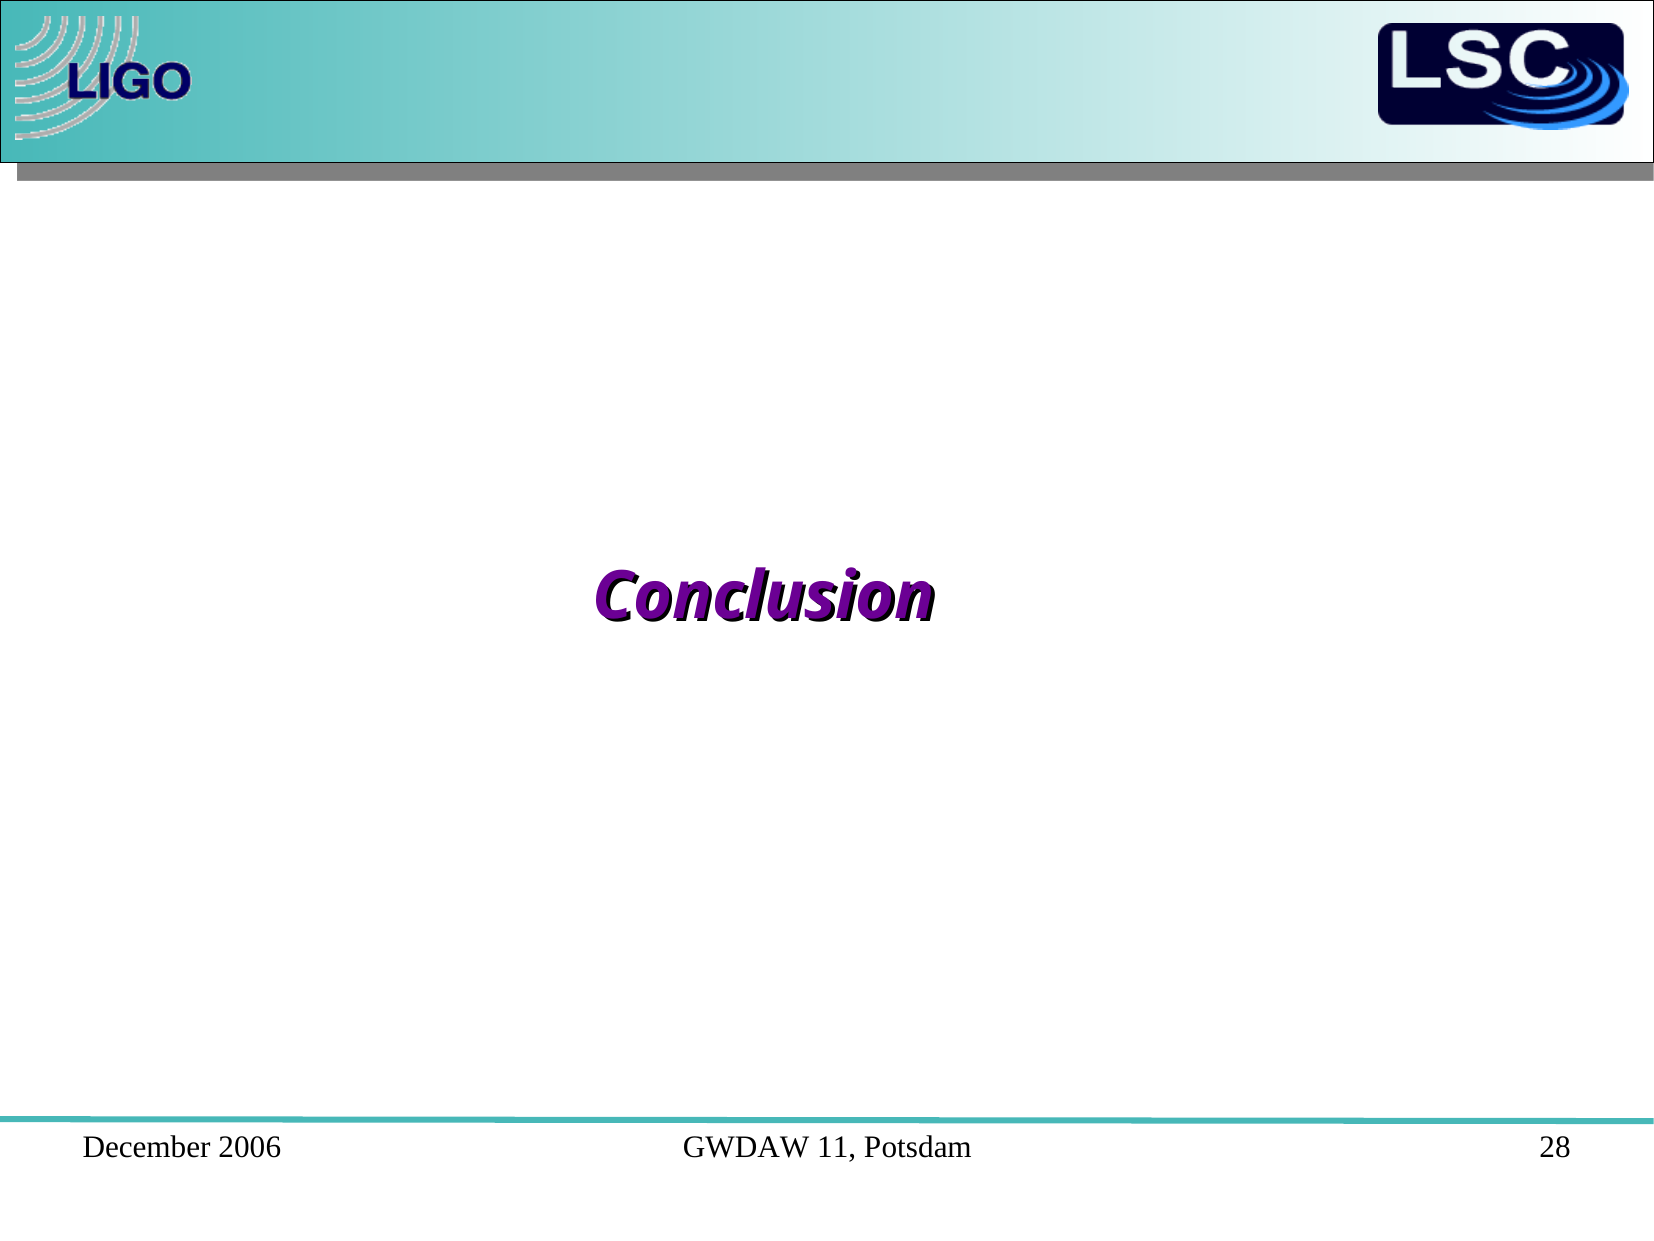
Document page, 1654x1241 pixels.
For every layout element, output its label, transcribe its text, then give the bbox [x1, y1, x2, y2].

picture [15, 16, 192, 140]
picture [1378, 23, 1629, 130]
text_box Conclusion [577, 539, 993, 637]
